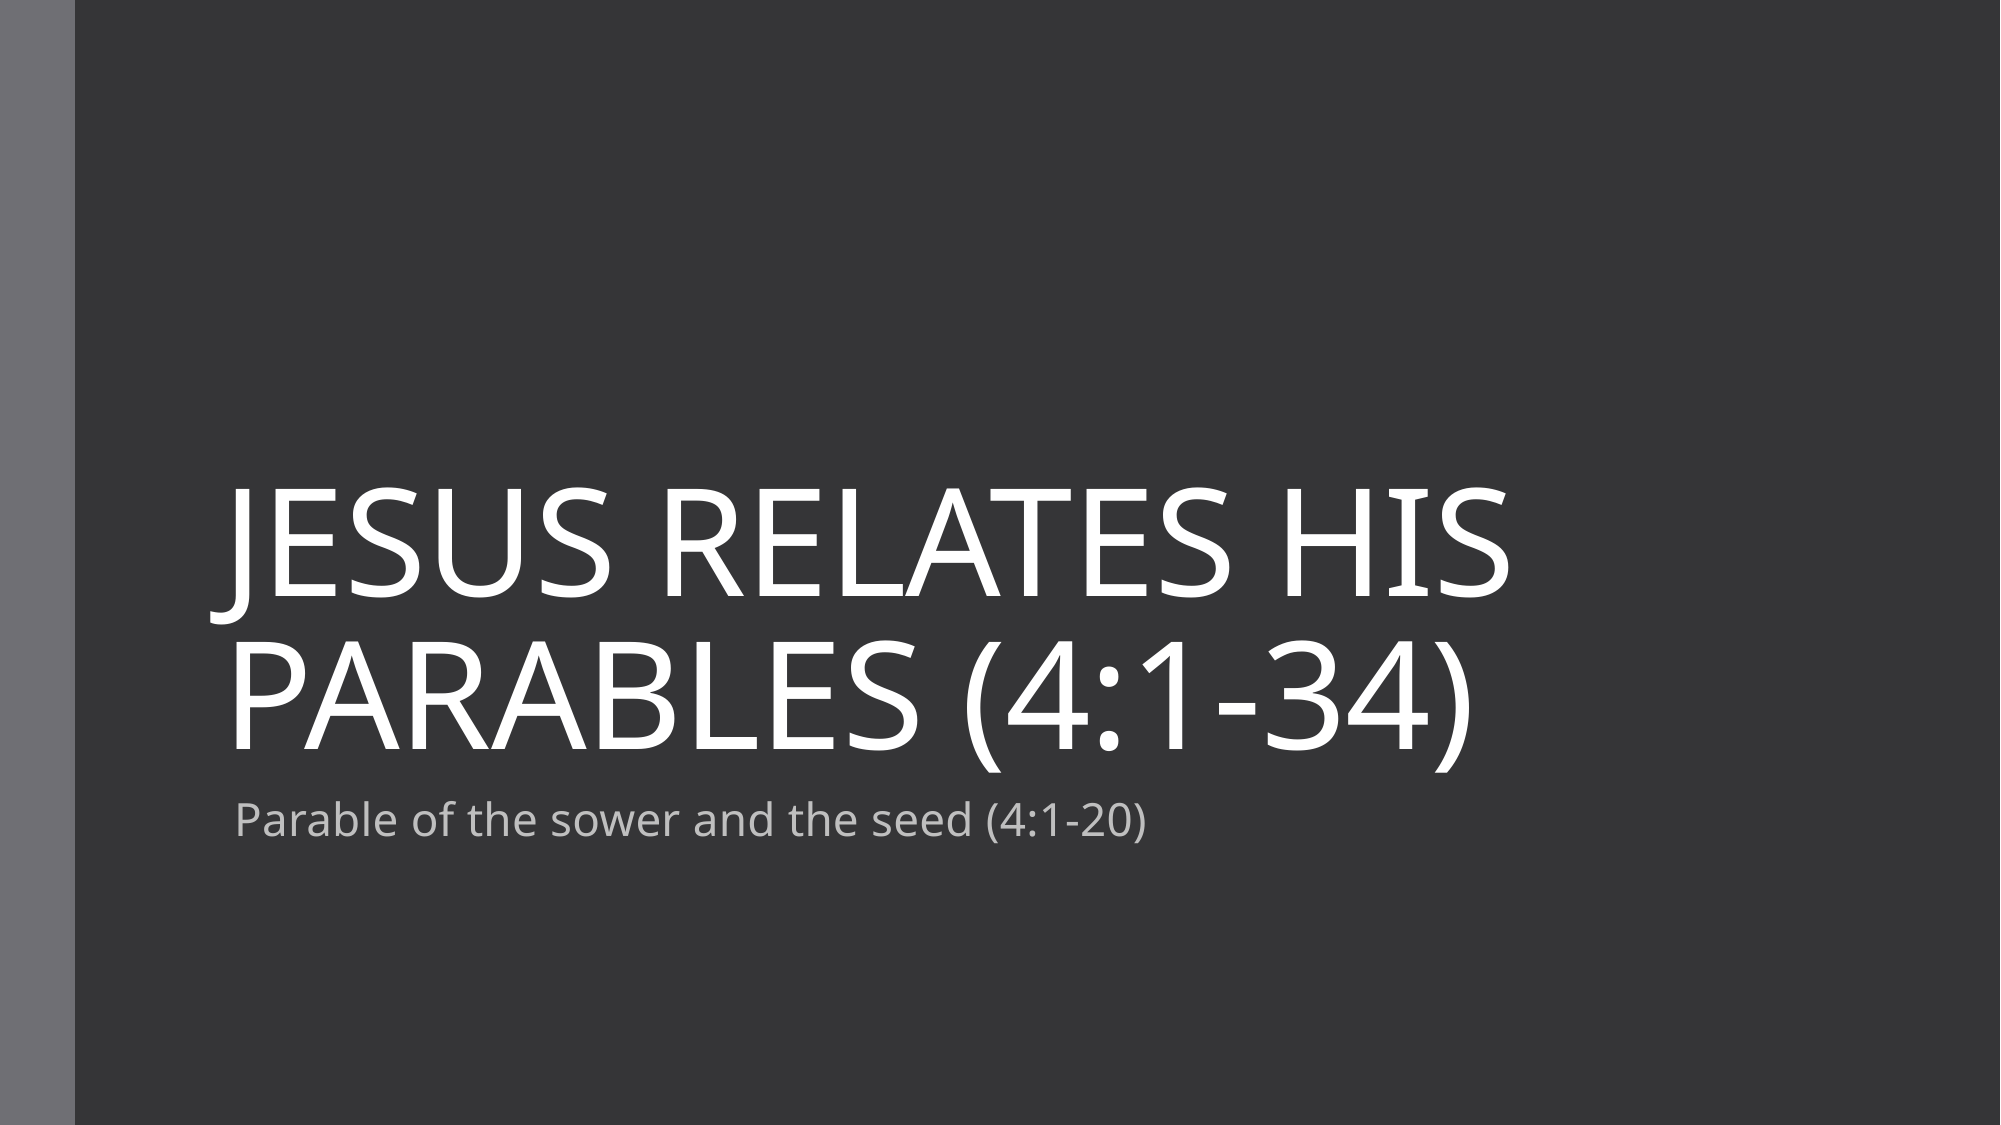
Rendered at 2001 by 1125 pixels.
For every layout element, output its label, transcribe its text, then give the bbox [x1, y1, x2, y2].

title JESUS RELATES HIS PARABLES (4:1-34) [206, 124, 1752, 787]
subtitle Parable of the sower and the seed (4:1-20) [206, 787, 1752, 1066]
